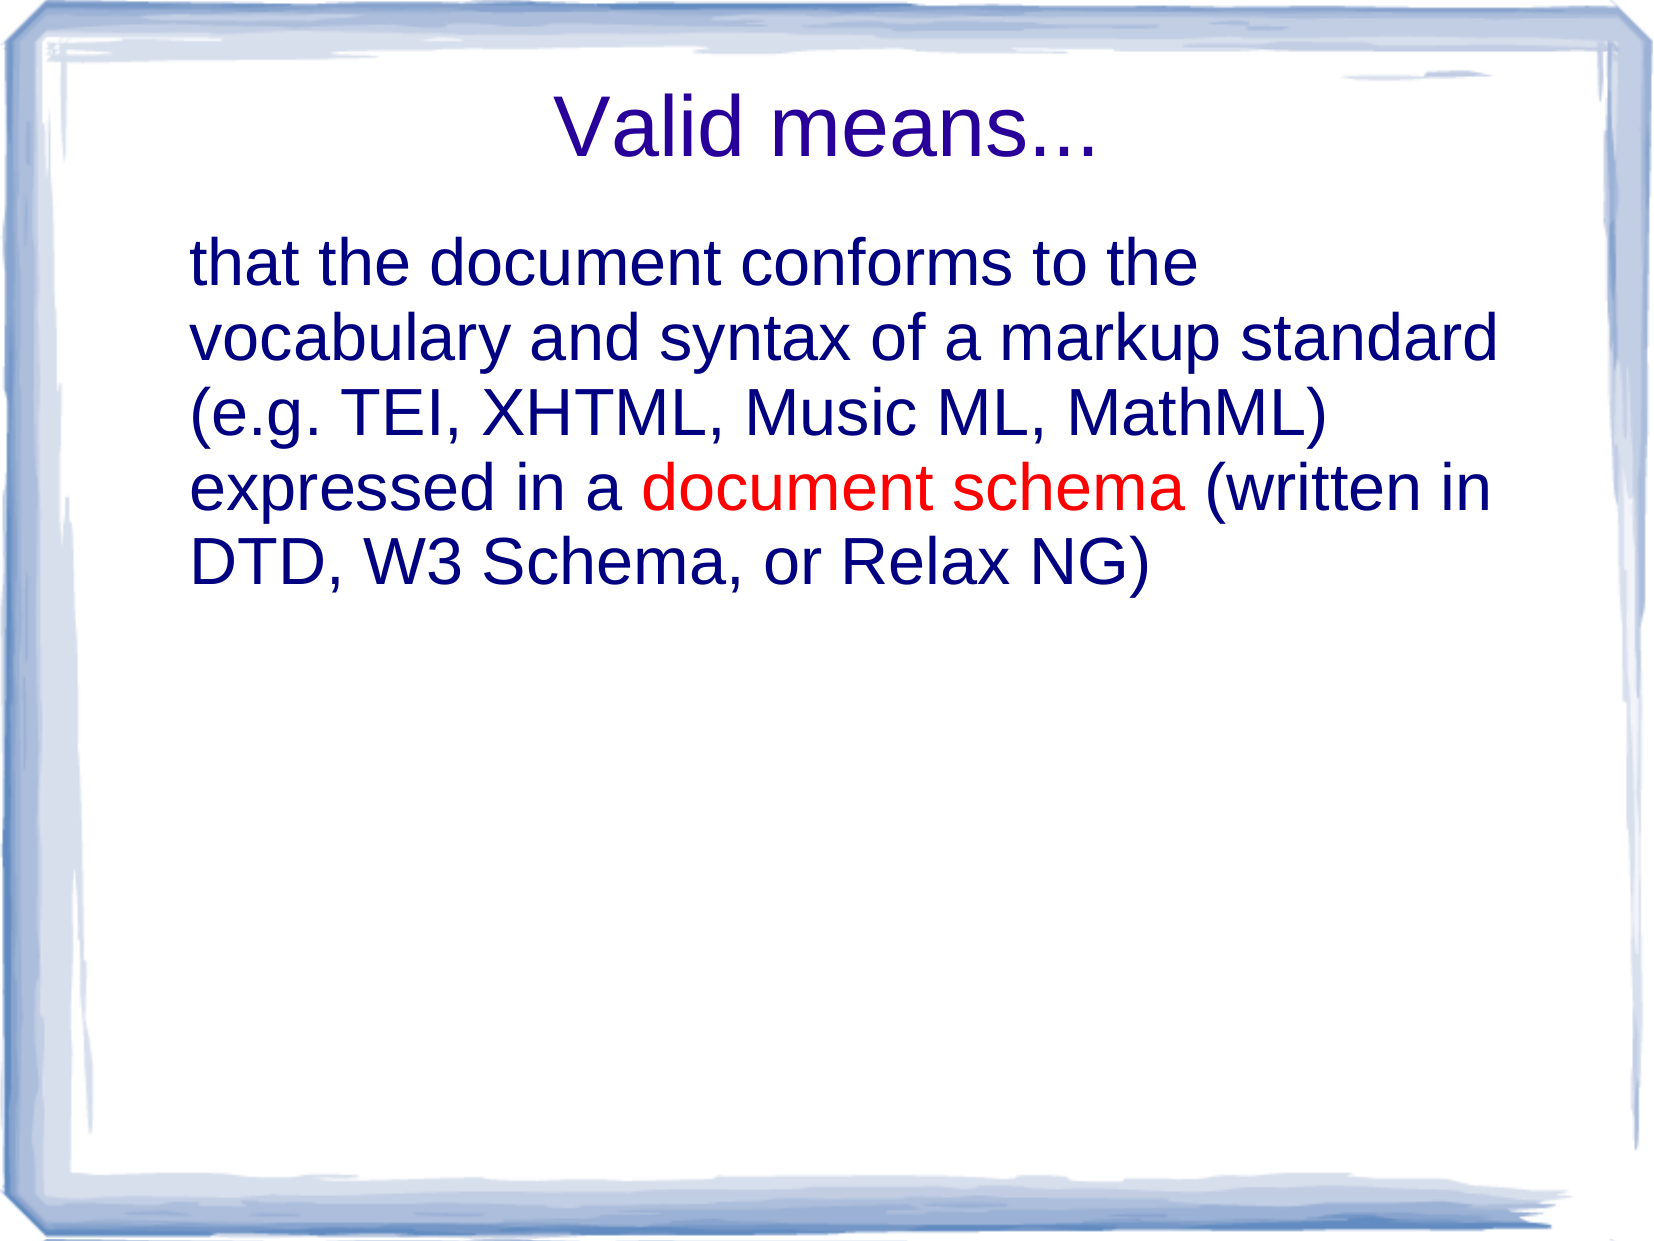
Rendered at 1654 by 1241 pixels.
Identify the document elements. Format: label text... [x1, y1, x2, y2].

picture [0, 0, 1654, 1241]
list that the document conforms to the vocabulary and syntax of a markup standard (e.g. TEI, XHTML, Music ML, MathML) expressed in a document schema (written in DTD, W3 Schema, or Relax NG) [118, 225, 1531, 1069]
title Valid means... [121, 23, 1534, 231]
